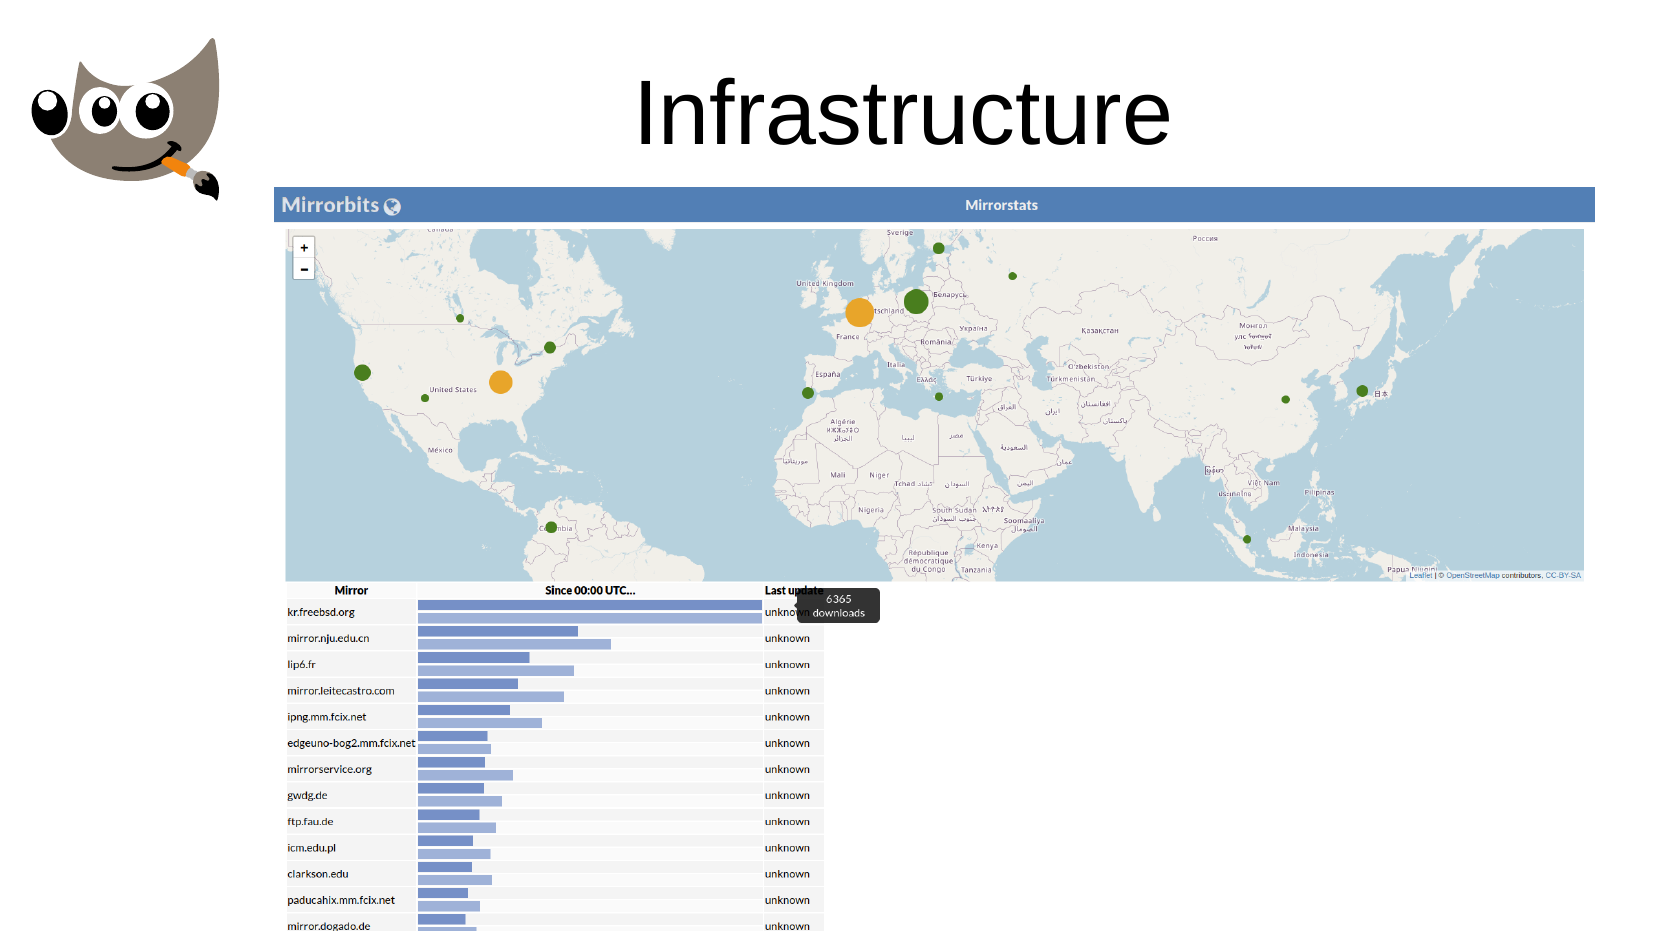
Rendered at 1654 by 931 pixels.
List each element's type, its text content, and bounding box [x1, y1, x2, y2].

title Infrastructure [232, 37, 1576, 188]
picture [274, 187, 1595, 931]
